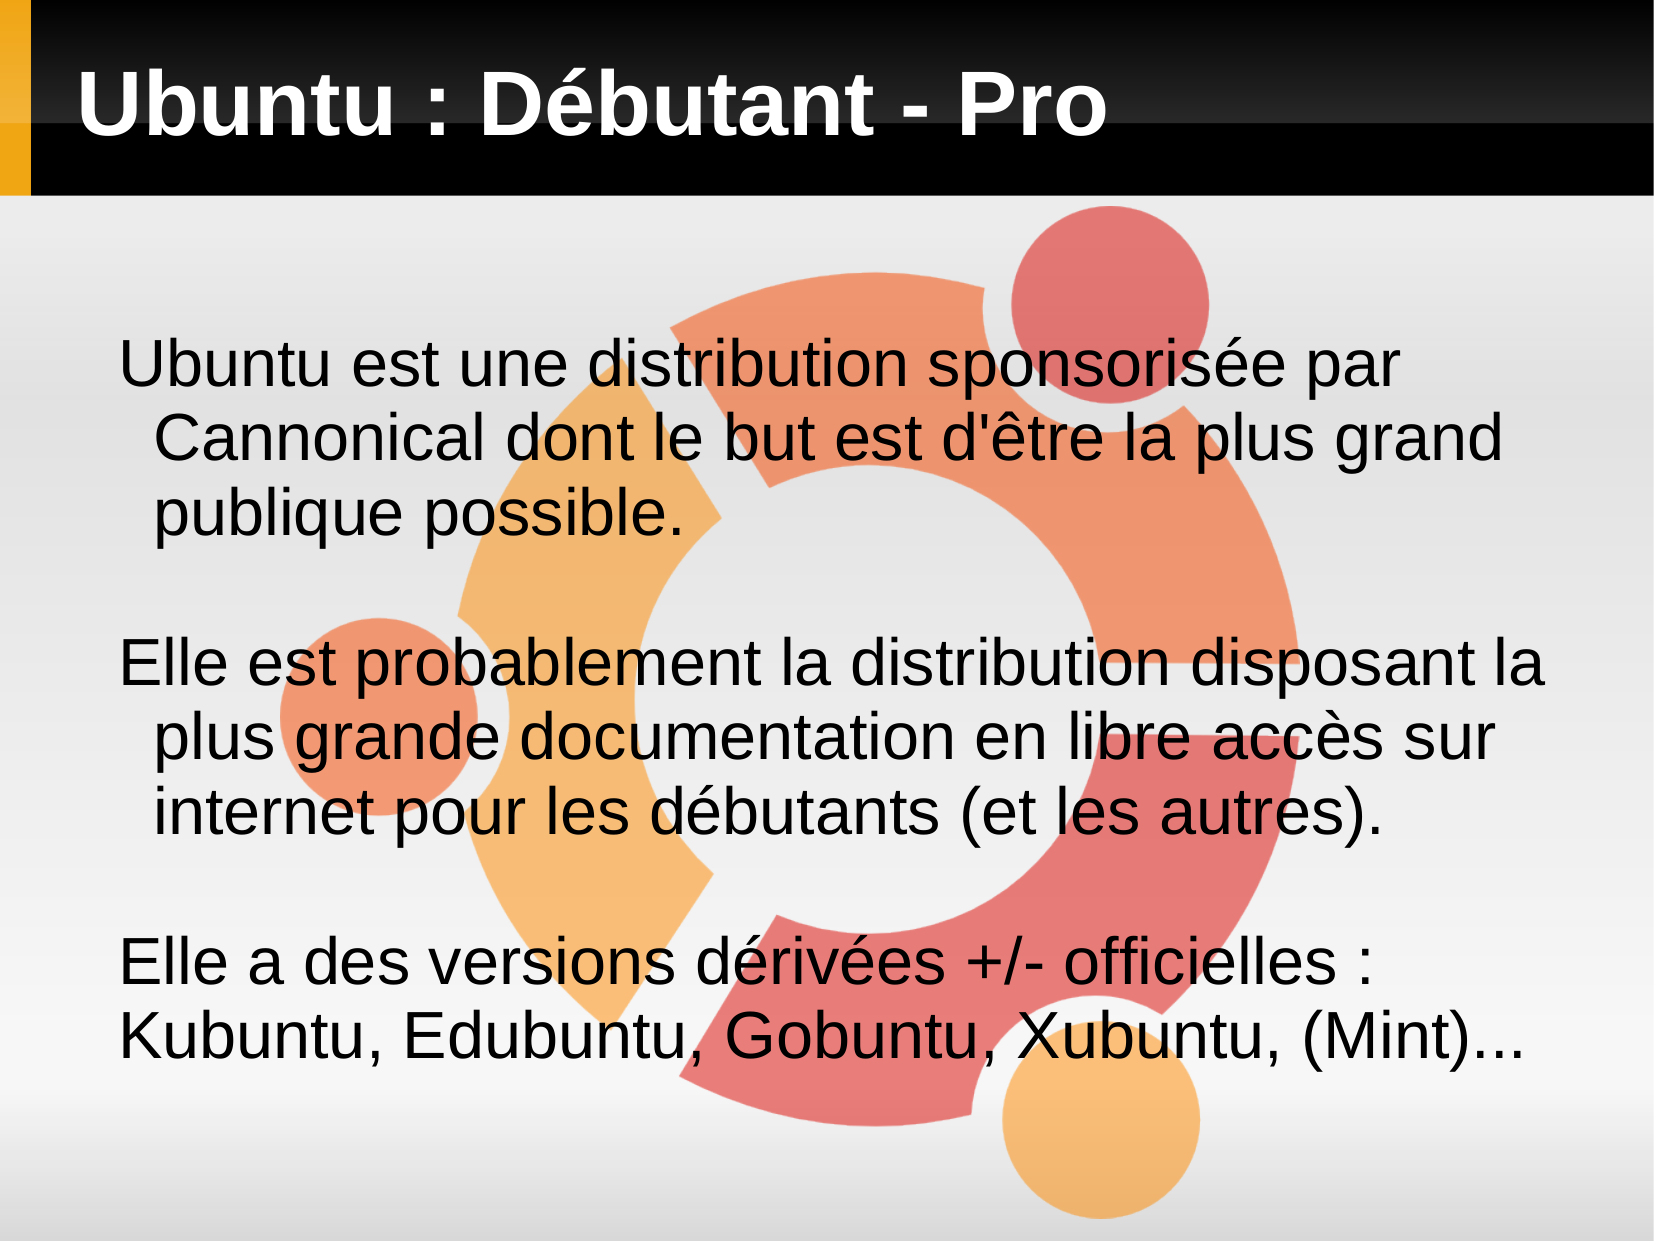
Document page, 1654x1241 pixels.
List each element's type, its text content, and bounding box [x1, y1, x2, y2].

title Ubuntu : Débutant - Pro [76, 0, 1565, 208]
subtitle Ubuntu est une distribution sponsorisée par Cannonical dont le but est d'être la plus grand publique possible. Elle est probablement la distribution disposant la plus grande documentation en libre accès sur internet pour les débutants (et les autres). Elle a des versions dérivées +/- officielles : Kubuntu, Edubuntu, Gobuntu, Xubuntu, (Mint)... [82, 290, 1571, 1109]
picture [0, 0, 1654, 1241]
